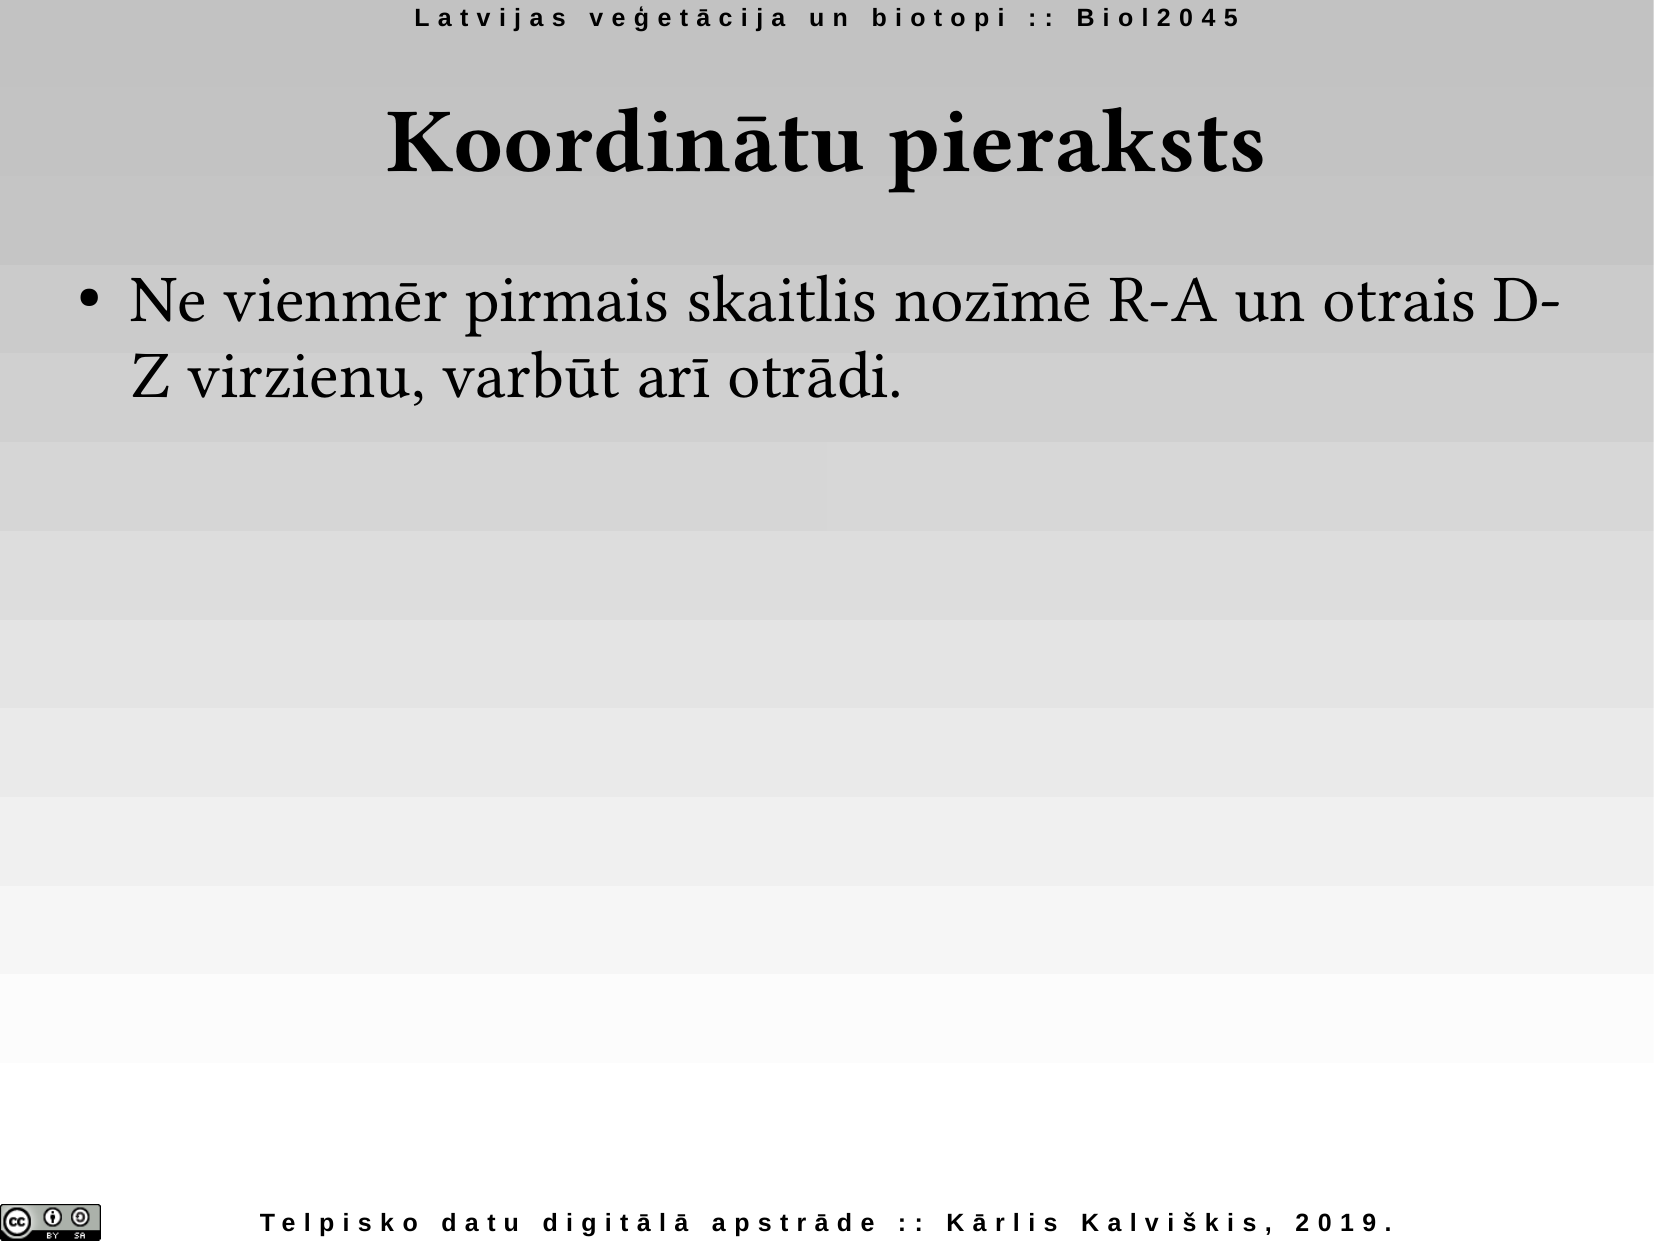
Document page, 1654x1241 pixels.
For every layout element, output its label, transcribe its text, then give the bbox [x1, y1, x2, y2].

list Ne vienmēr pirmais skaitlis nozīmē R-A un otrais D-Z virzienu, varbūt arī otrādi. [59, 261, 1596, 1189]
title Koordinātu pieraksts [59, 37, 1596, 246]
picture [0, 0, 1654, 1241]
